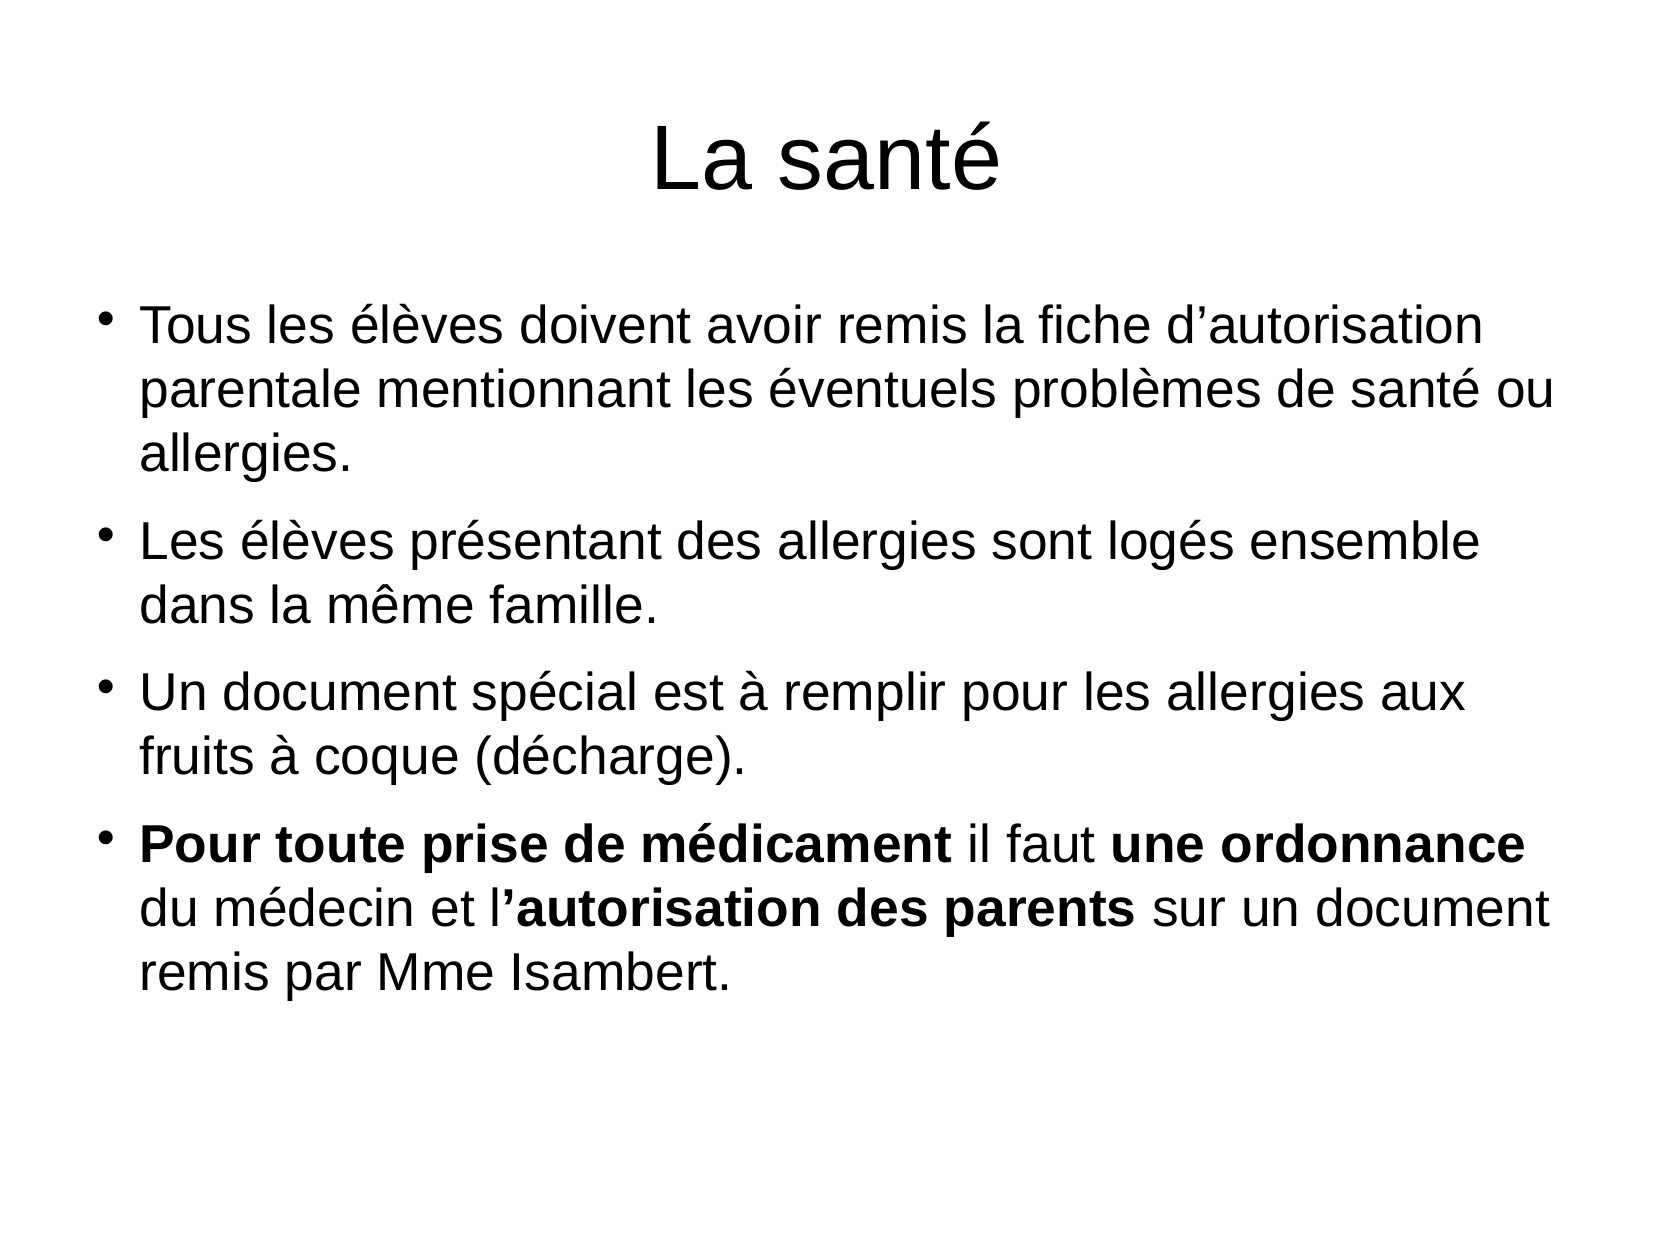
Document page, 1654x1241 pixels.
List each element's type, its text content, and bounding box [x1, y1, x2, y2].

text_box La santé [82, 49, 1571, 257]
text_box Tous les élèves doivent avoir remis la fiche d’autorisation parentale mentionnant les éventuels problèmes de santé ou allergies. Les élèves présentant des allergies sont logés ensemble dans la même famille. Un document spécial est à remplir pour les allergies aux fruits à coque (décharge). Pour toute prise de médicament il faut une ordonnance du médecin et l’autorisation des parents sur un document remis par Mme Isambert. [82, 290, 1571, 1010]
